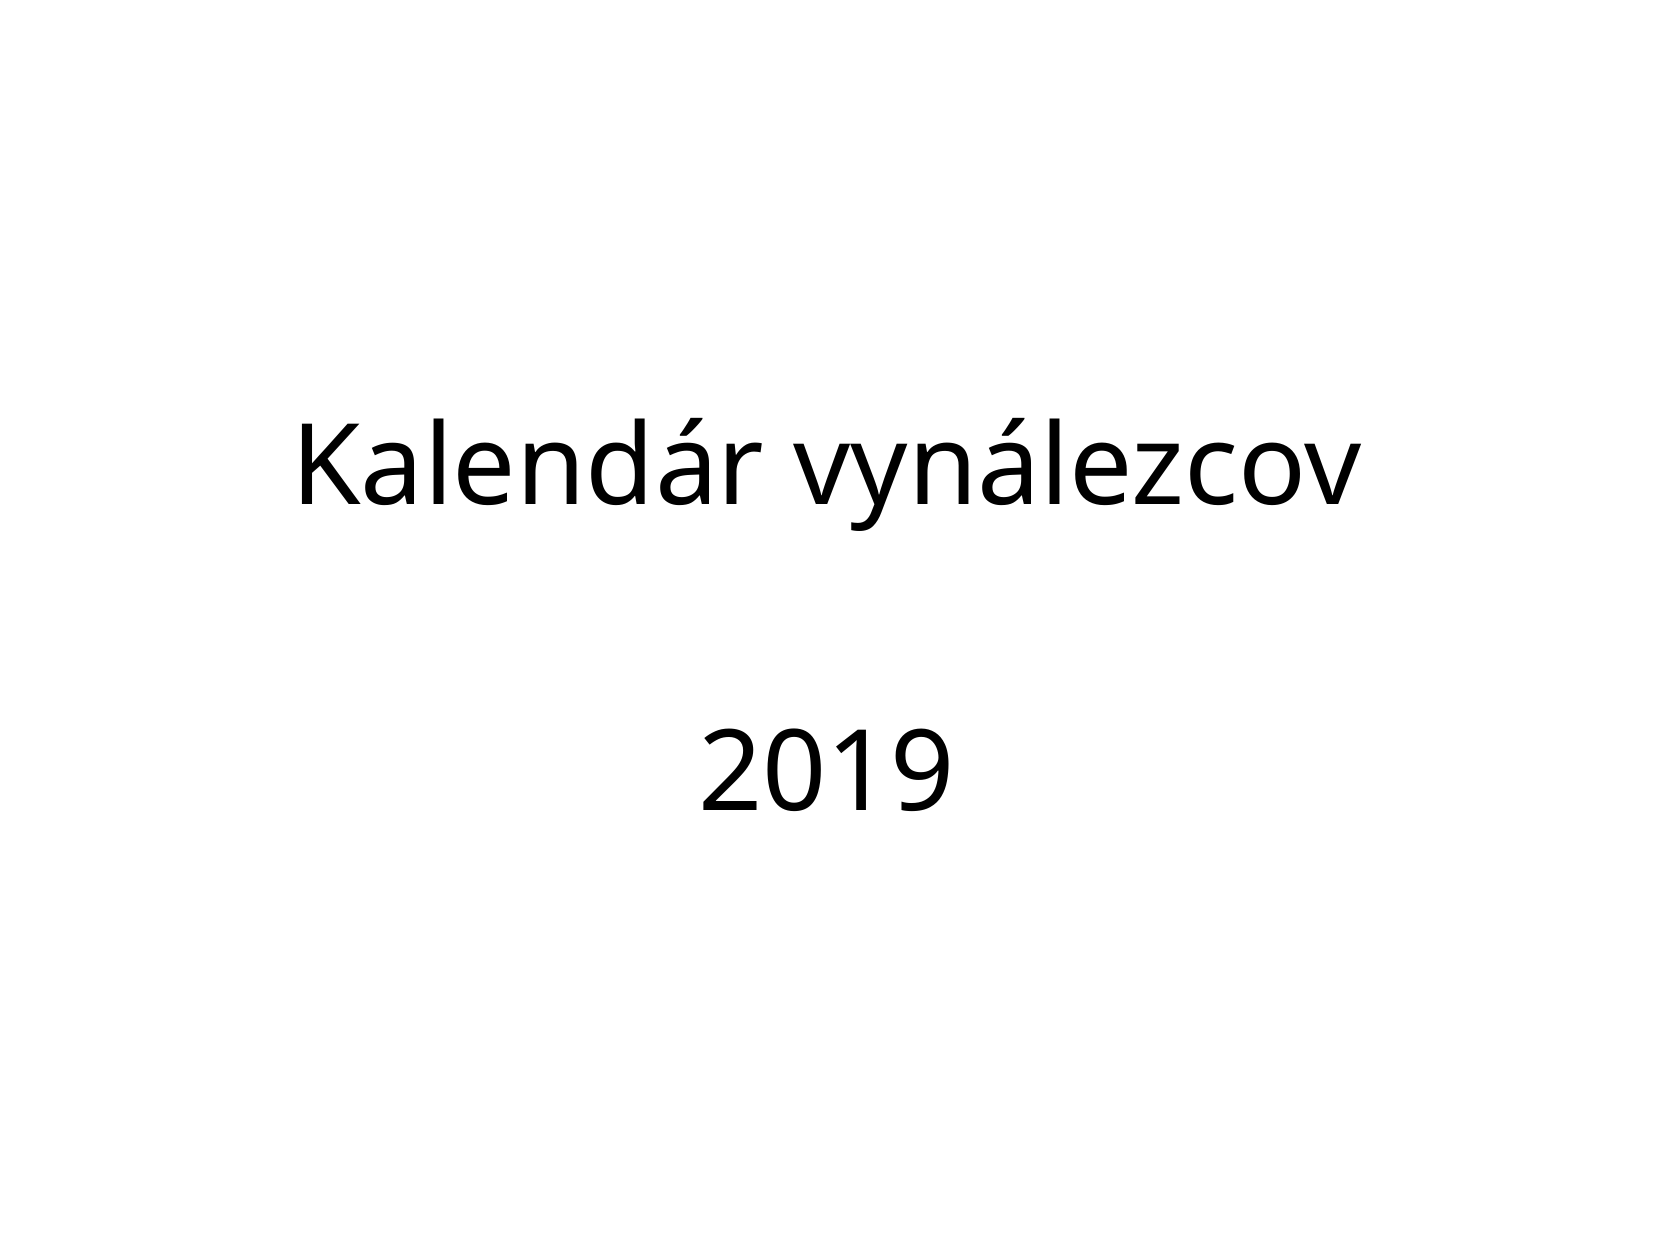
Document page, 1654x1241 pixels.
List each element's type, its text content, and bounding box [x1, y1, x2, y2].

title Kalendár vynálezcov 2019 [82, 378, 1571, 850]
